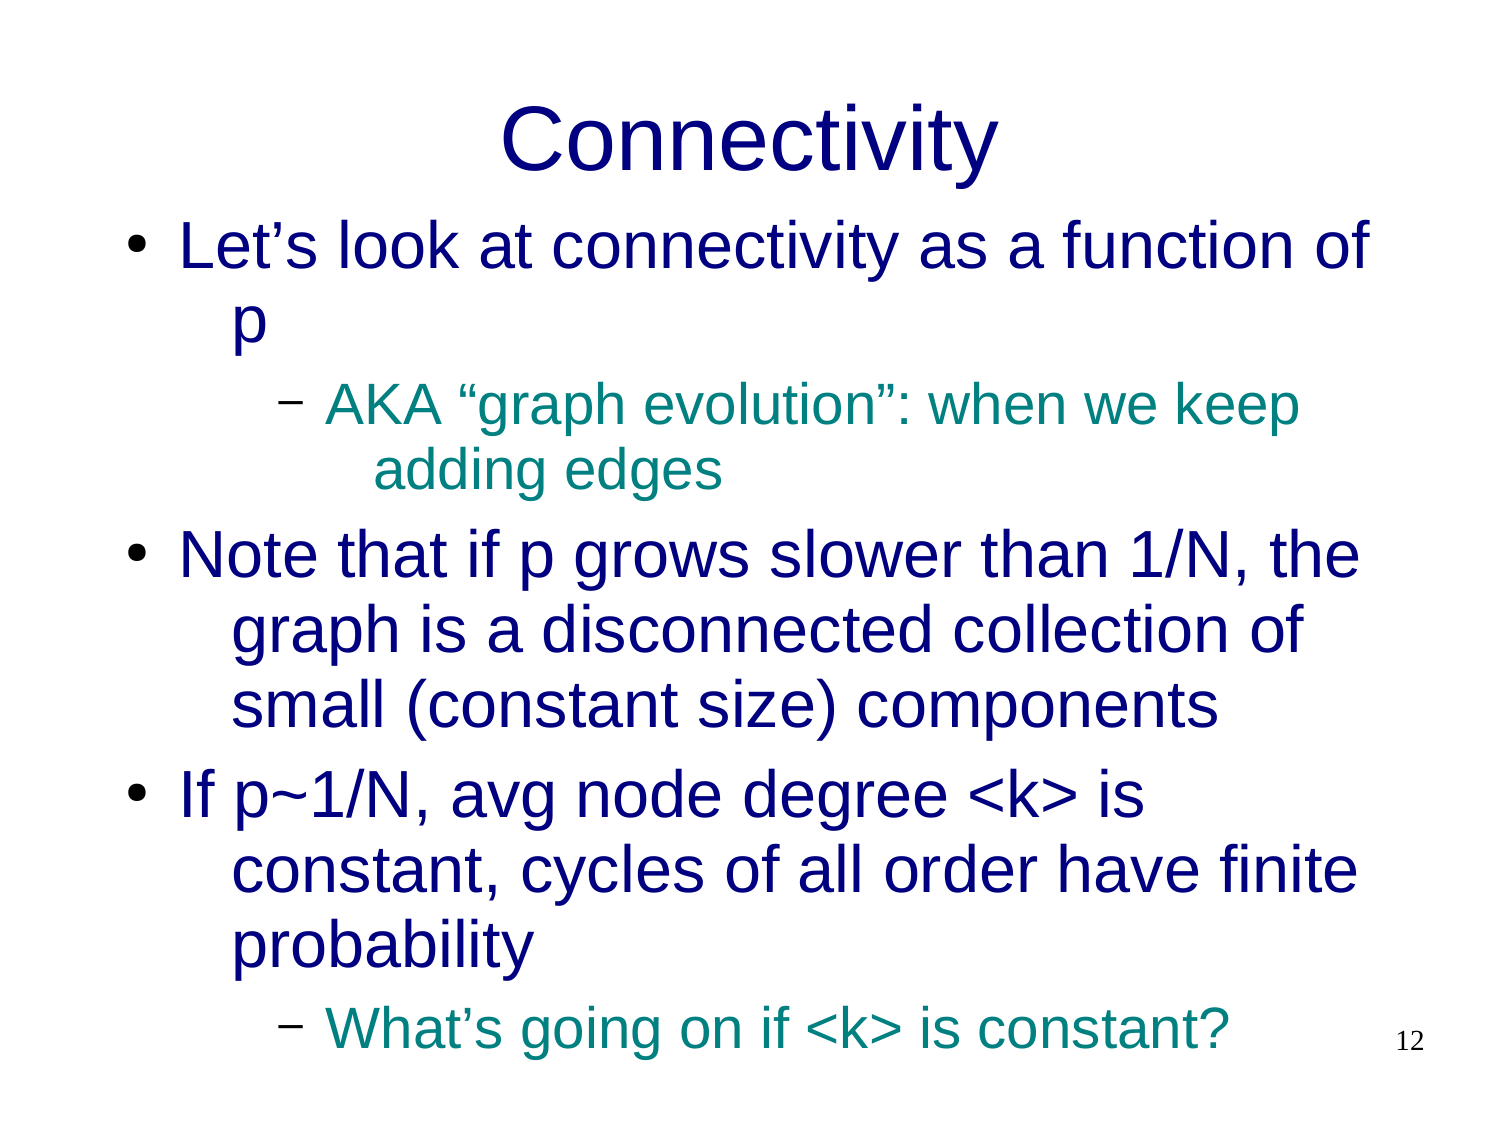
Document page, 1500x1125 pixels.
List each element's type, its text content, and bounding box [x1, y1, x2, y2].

list Let’s look at connectivity as a function of p AKA “graph evolution”: when we keep adding edges Note that if p grows slower than 1/N, the graph is a disconnected collection of small (constant size) components If p~1/N, avg node degree <k> is constant, cycles of all order have finite probability What’s going on if <k> is constant? [74, 233, 1425, 1069]
title Connectivity [74, 44, 1425, 233]
